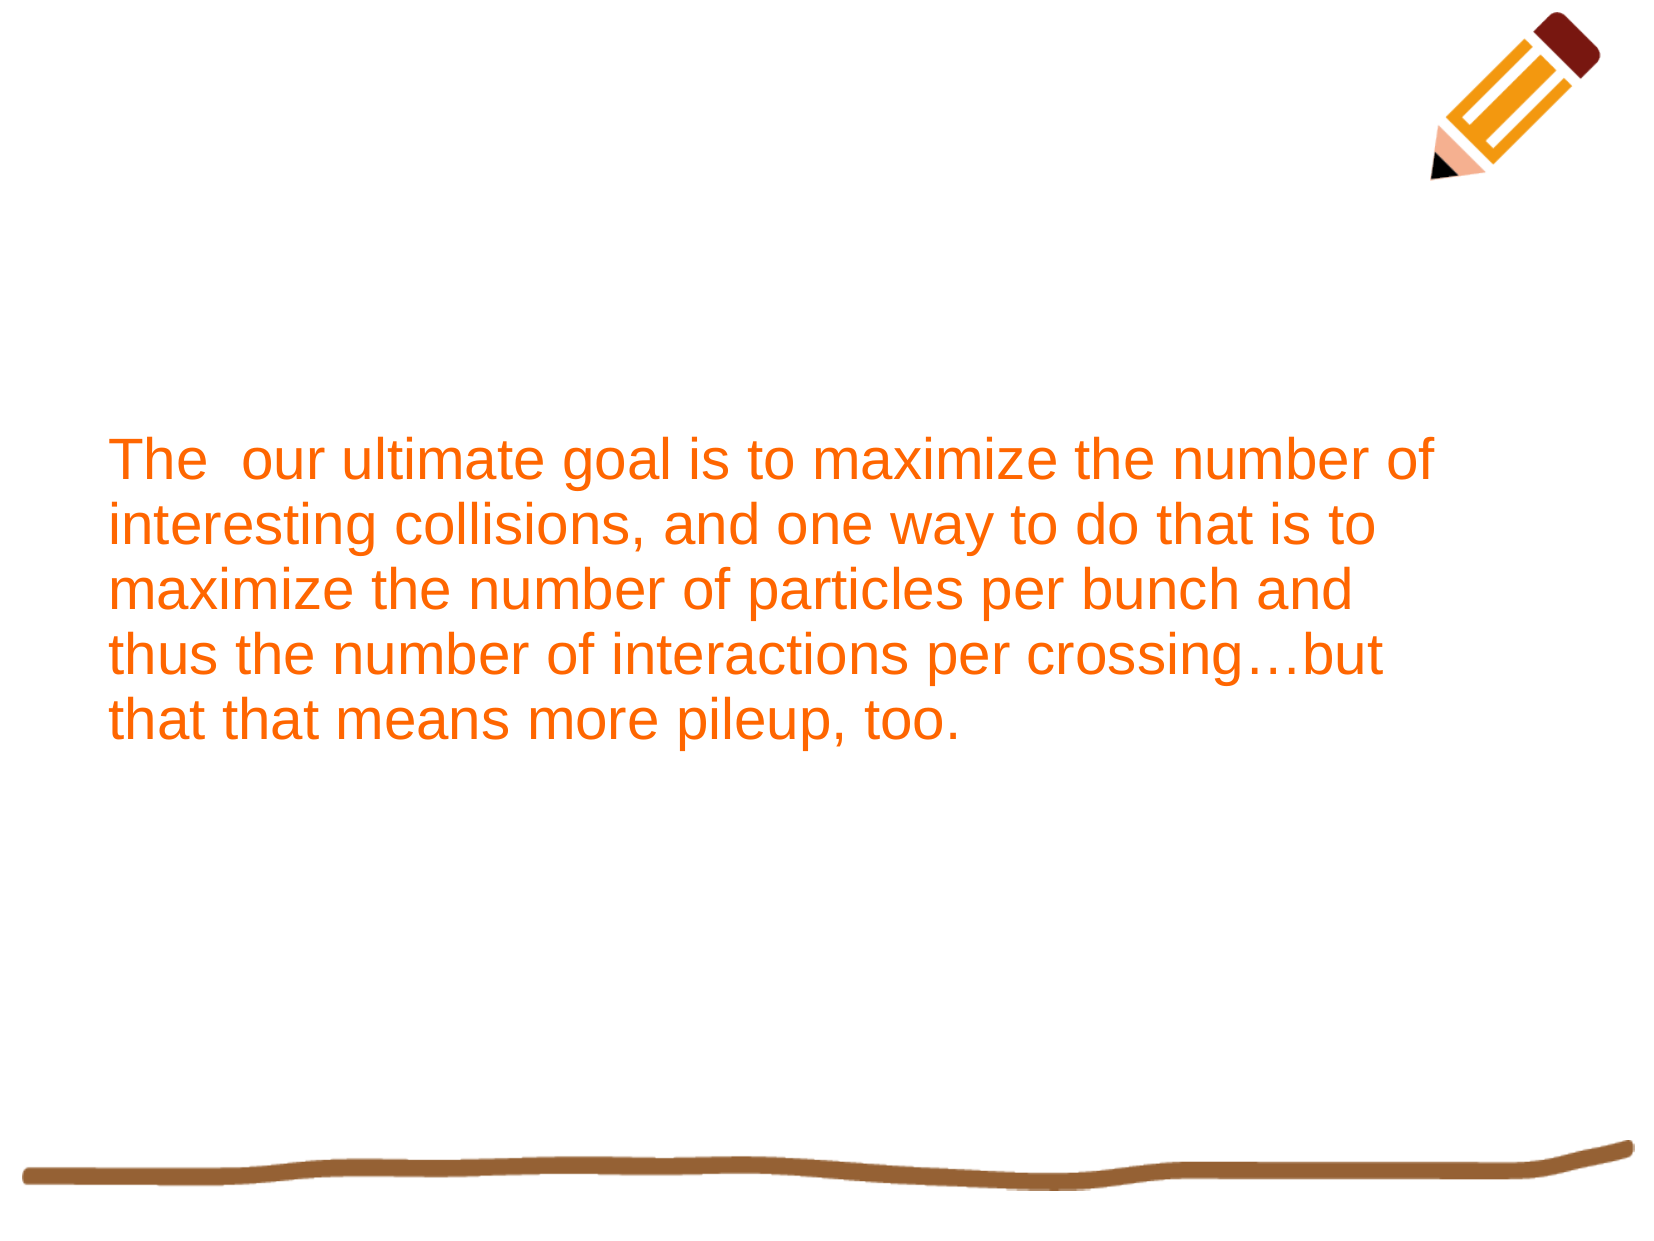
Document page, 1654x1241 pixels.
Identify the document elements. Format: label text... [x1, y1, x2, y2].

title The our ultimate goal is to maximize the number of interesting collisions, and one way to do that is to maximize the number of particles per bunch and thus the number of interactions per crossing…but that that means more pileup, too. [108, 426, 1456, 811]
picture [1430, 12, 1601, 181]
picture [22, 1140, 1635, 1191]
